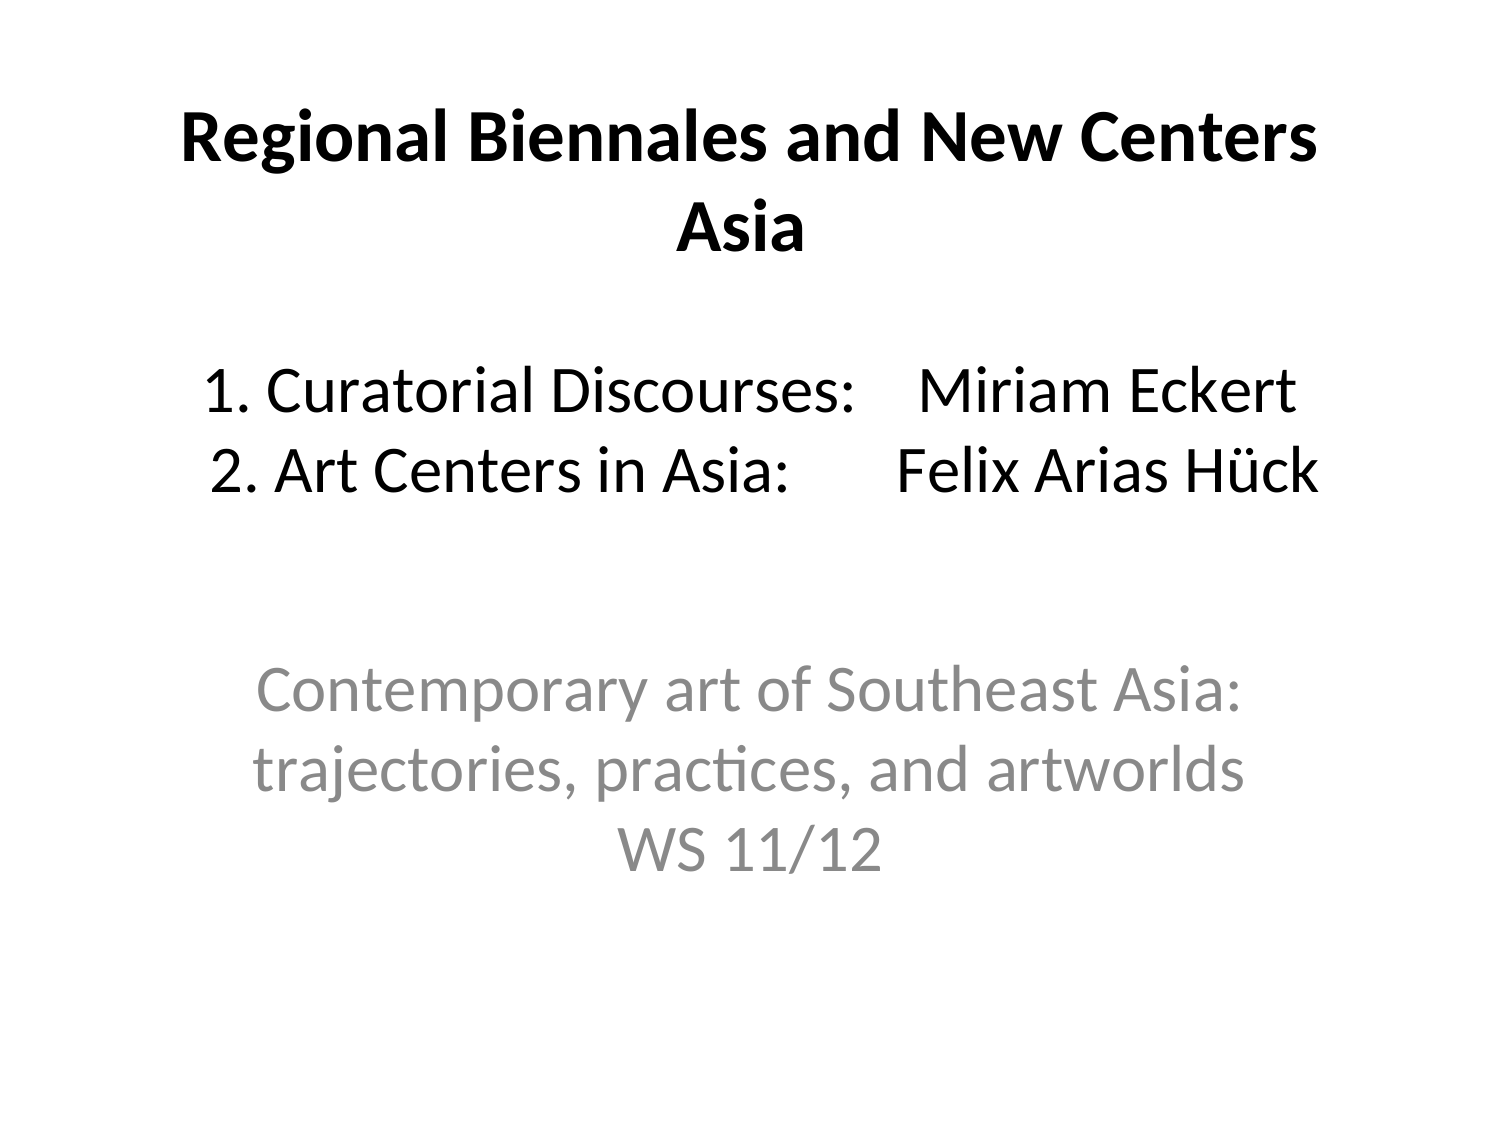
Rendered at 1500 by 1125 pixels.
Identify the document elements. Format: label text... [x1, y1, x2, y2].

text_box Contemporary art of Southeast Asia: trajectories, practices, and artworlds WS 11/12 [225, 637, 1276, 926]
title Regional Biennales and New Centers Asia 1. Curatorial Discourses: Miriam Eckert 2. Art Centers in Asia: Felix Arias Hück [112, 38, 1388, 654]
